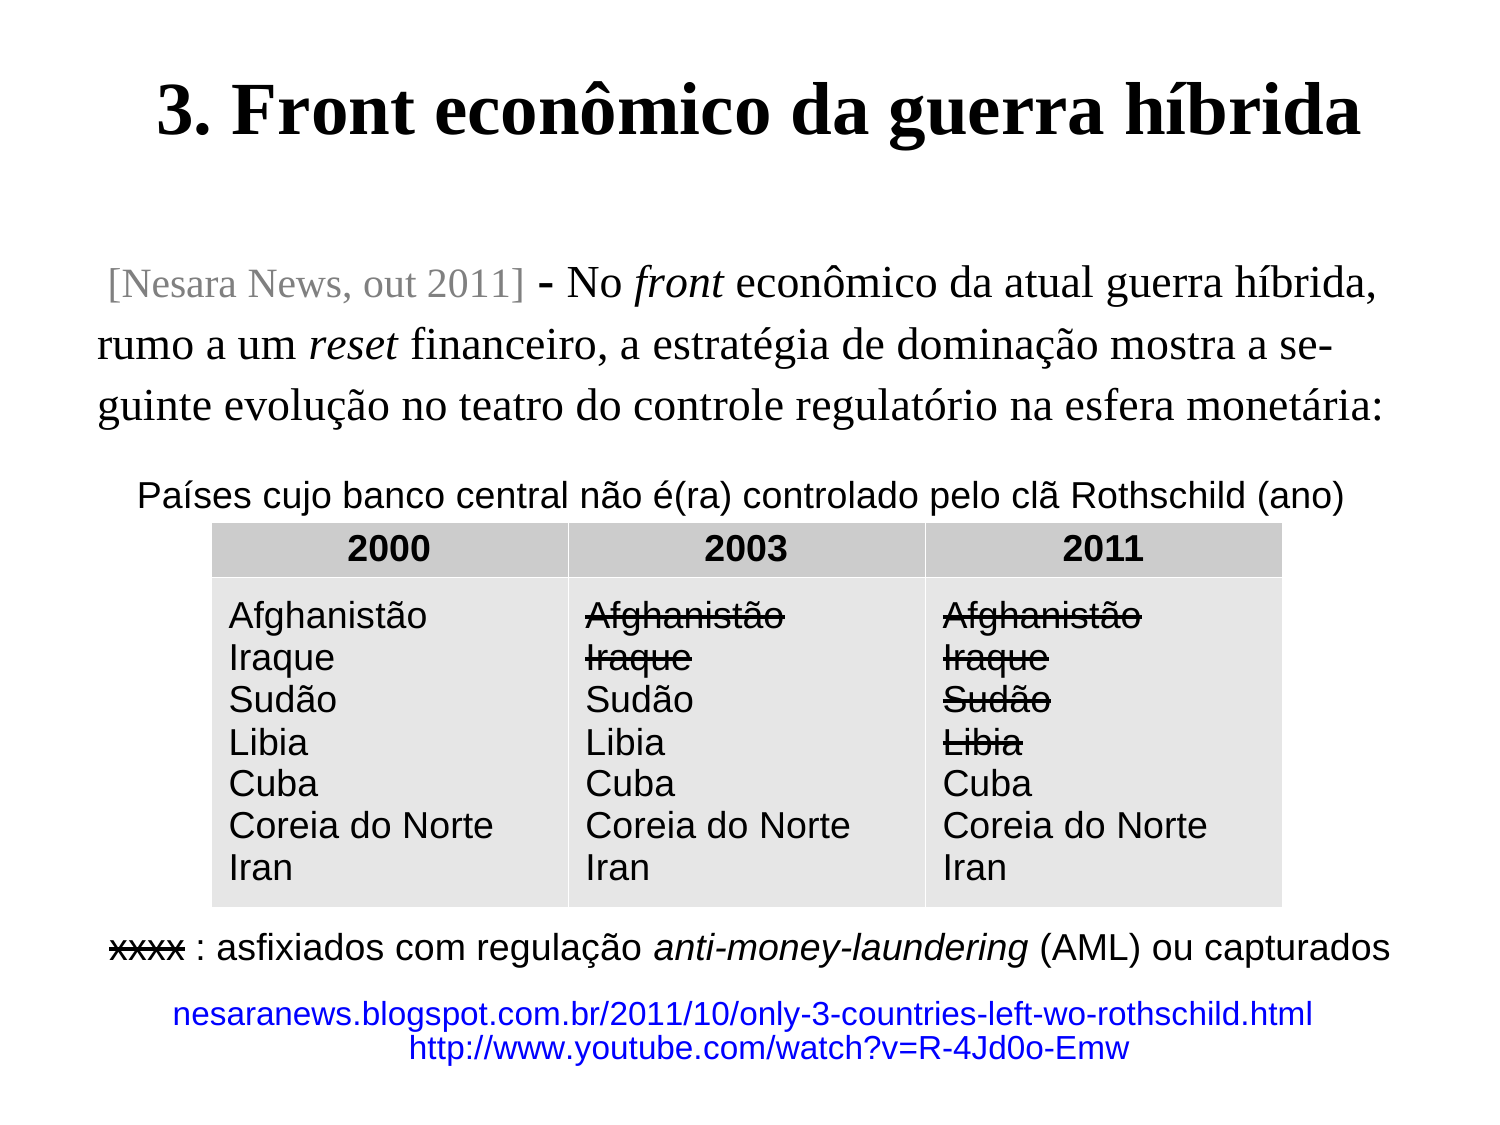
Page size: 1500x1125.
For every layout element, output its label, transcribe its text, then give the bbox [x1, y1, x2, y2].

text_box [Nesara News, out 2011] - No front econômico da atual guerra híbrida, rumo a um reset financeiro, a estratégia de dominação mostra a se-guinte evolução no teatro do controle regulatório na esfera monetária: Países cujo banco central não é(ra) controlado pelo clã Rothschild (ano) [82, 233, 1413, 580]
text_box nesaranews.blogspot.com.br/2011/10/only-3-countries-left-wo-rothschild.html http://www.youtube.com/watch?v=R-4Jd0o-Emw [25, 998, 1470, 1082]
table_header 2011 [926, 523, 1282, 577]
table_cell Afghanistão Iraque Sudão Libia Cuba Coreia do Norte Iran [212, 578, 568, 907]
text_box xxxx : asfixiados com regulação anti-money-laundering (AML) ou capturados [109, 917, 1392, 969]
table_header 2000 [212, 523, 568, 577]
table_header 2003 [569, 523, 925, 577]
title 3. Front econômico da guerra híbrida [81, 33, 1438, 184]
table_cell Afghanistão Iraque Sudão Libia Cuba Coreia do Norte Iran [926, 578, 1282, 907]
table_cell Afghanistão Iraque Sudão Libia Cuba Coreia do Norte Iran [569, 578, 925, 907]
